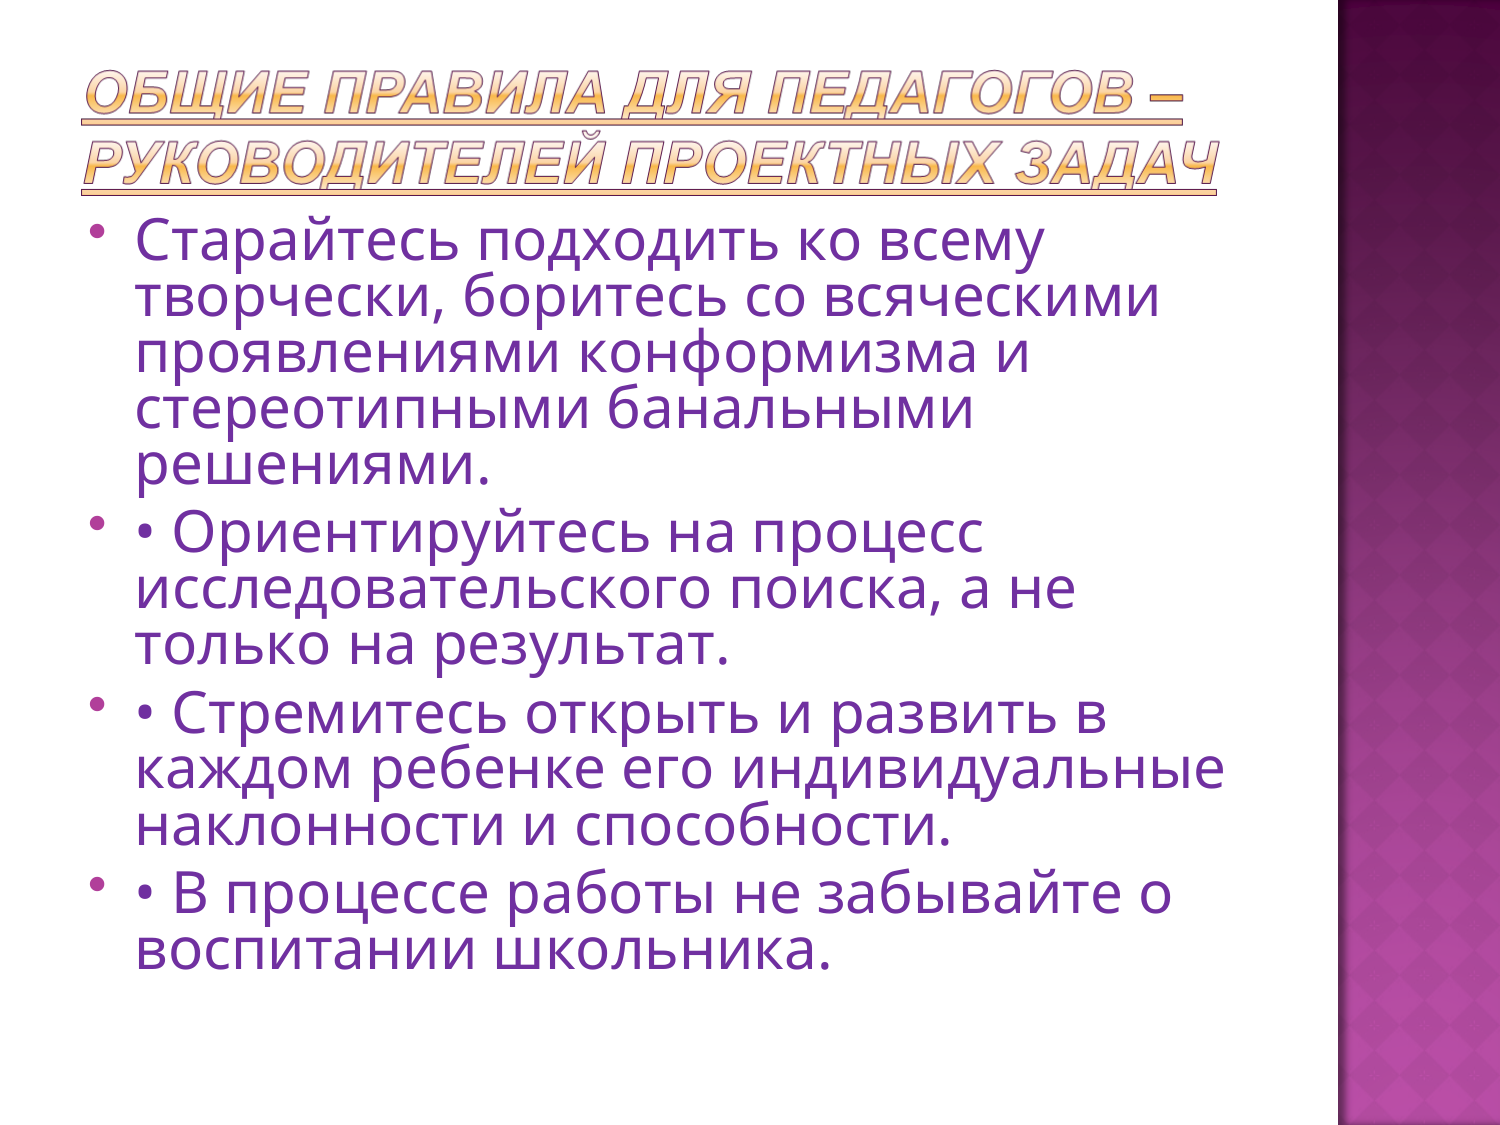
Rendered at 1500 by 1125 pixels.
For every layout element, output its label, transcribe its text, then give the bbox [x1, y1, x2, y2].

text_box Старайтесь подходить ко всему творчески, боритесь со всяческими проявлениями конформизма и стереотипными банальными решениями. • Ориентируйтесь на процесс исследовательского поиска, а не только на результат. • Стремитесь открыть и развить в каждом ребенке его индивидуальные наклонности и способности. • В процессе работы не забывайте о воспитании школьника. [75, 207, 1263, 1060]
picture [46, 37, 1265, 197]
picture [1337, 0, 1500, 1125]
